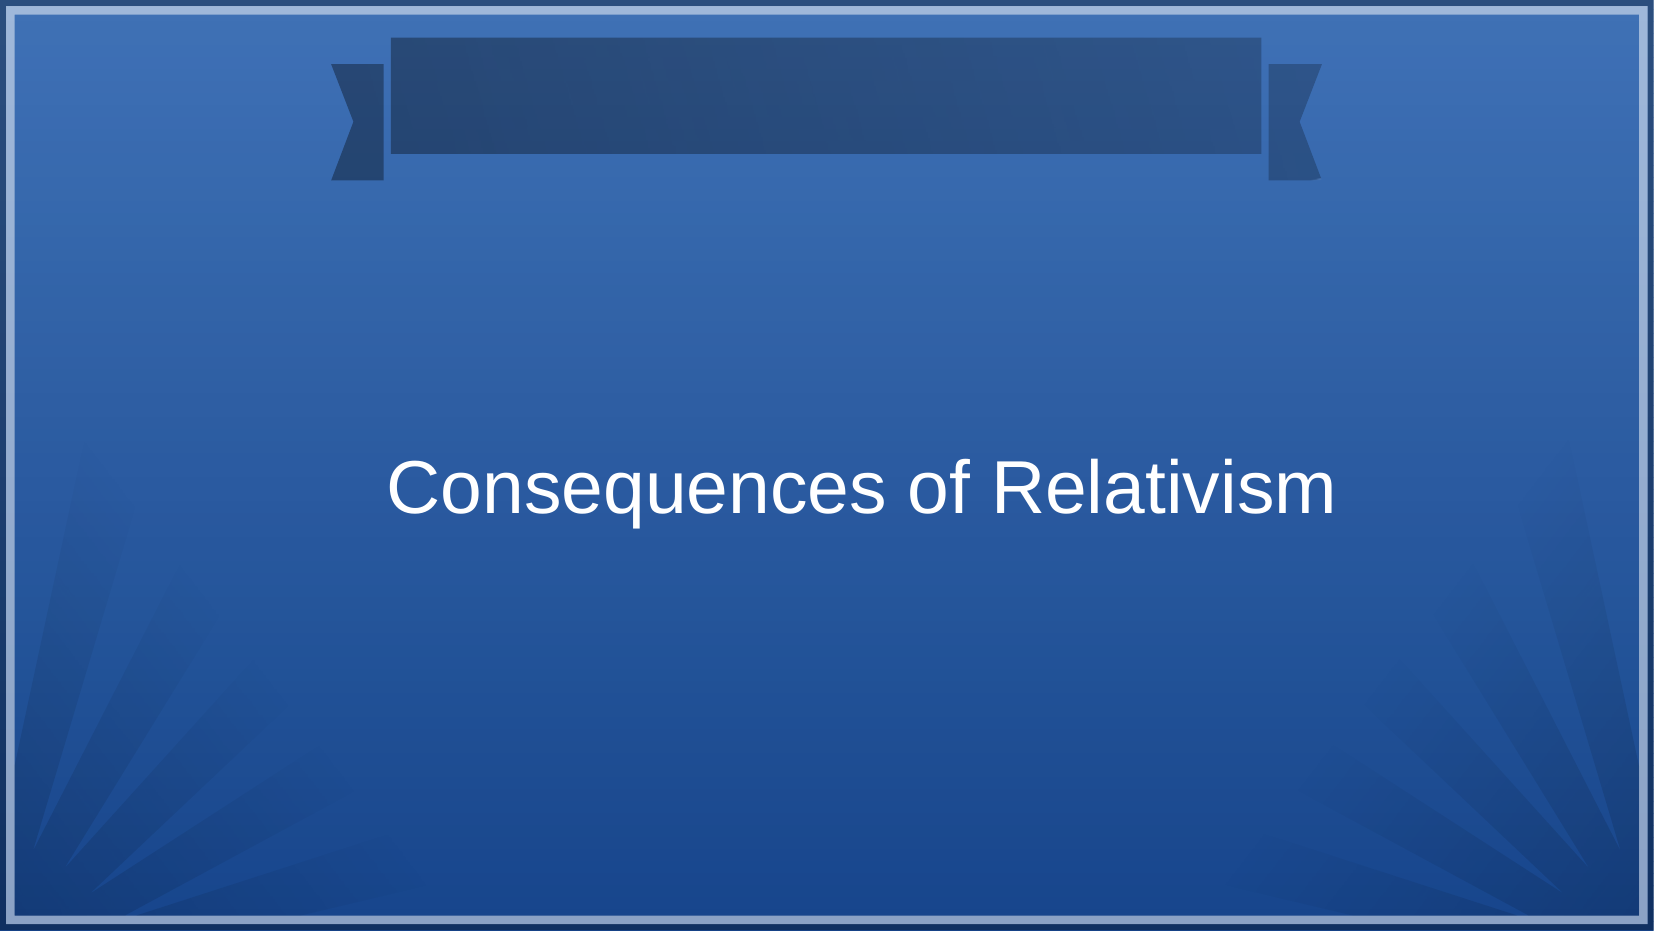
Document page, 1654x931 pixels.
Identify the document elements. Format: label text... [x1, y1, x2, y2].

list Consequences of Relativism [82, 217, 1571, 758]
